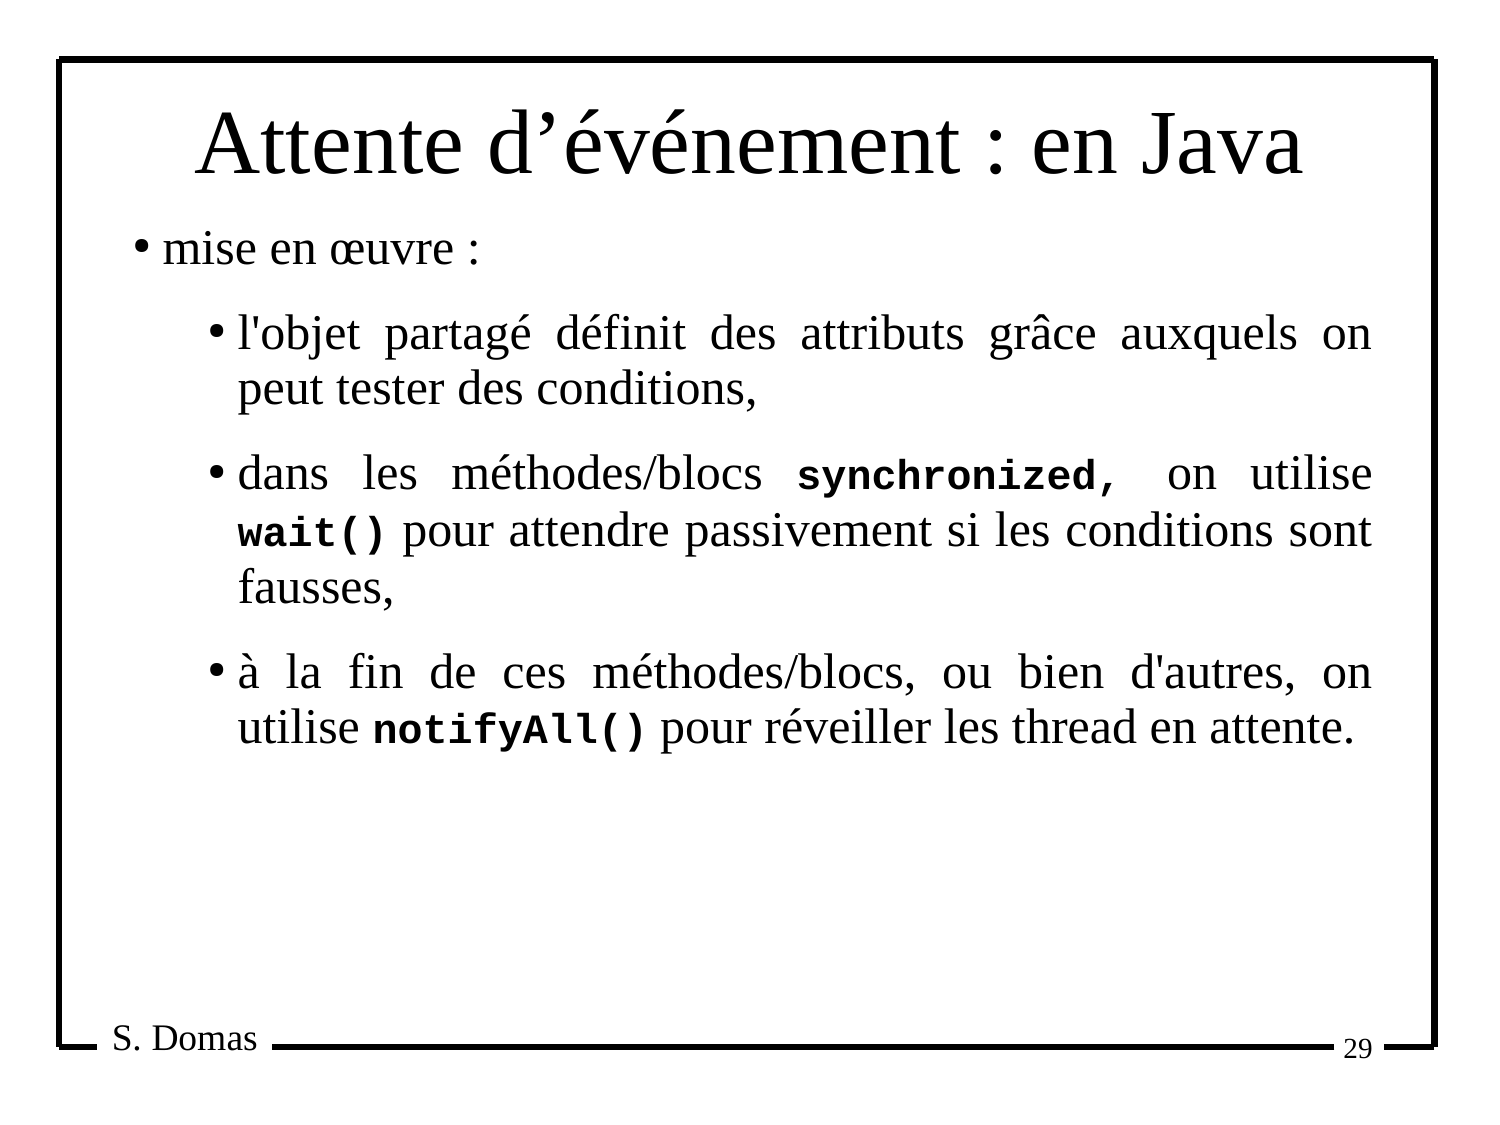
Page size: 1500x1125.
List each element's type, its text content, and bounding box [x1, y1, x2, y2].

text_box S. Domas [97, 1009, 273, 1067]
text_box mise en œuvre : l'objet partagé définit des attributs grâce auxquels on peut tester des conditions, dans les méthodes/blocs synchronized, on utilise wait() pour attendre passivement si les conditions sont fausses, à la fin de ces méthodes/blocs, ou bien d'autres, on utilise notifyAll() pour réveiller les thread en attente. [118, 237, 1388, 1105]
title Attente d’événement : en Java [112, 48, 1388, 237]
